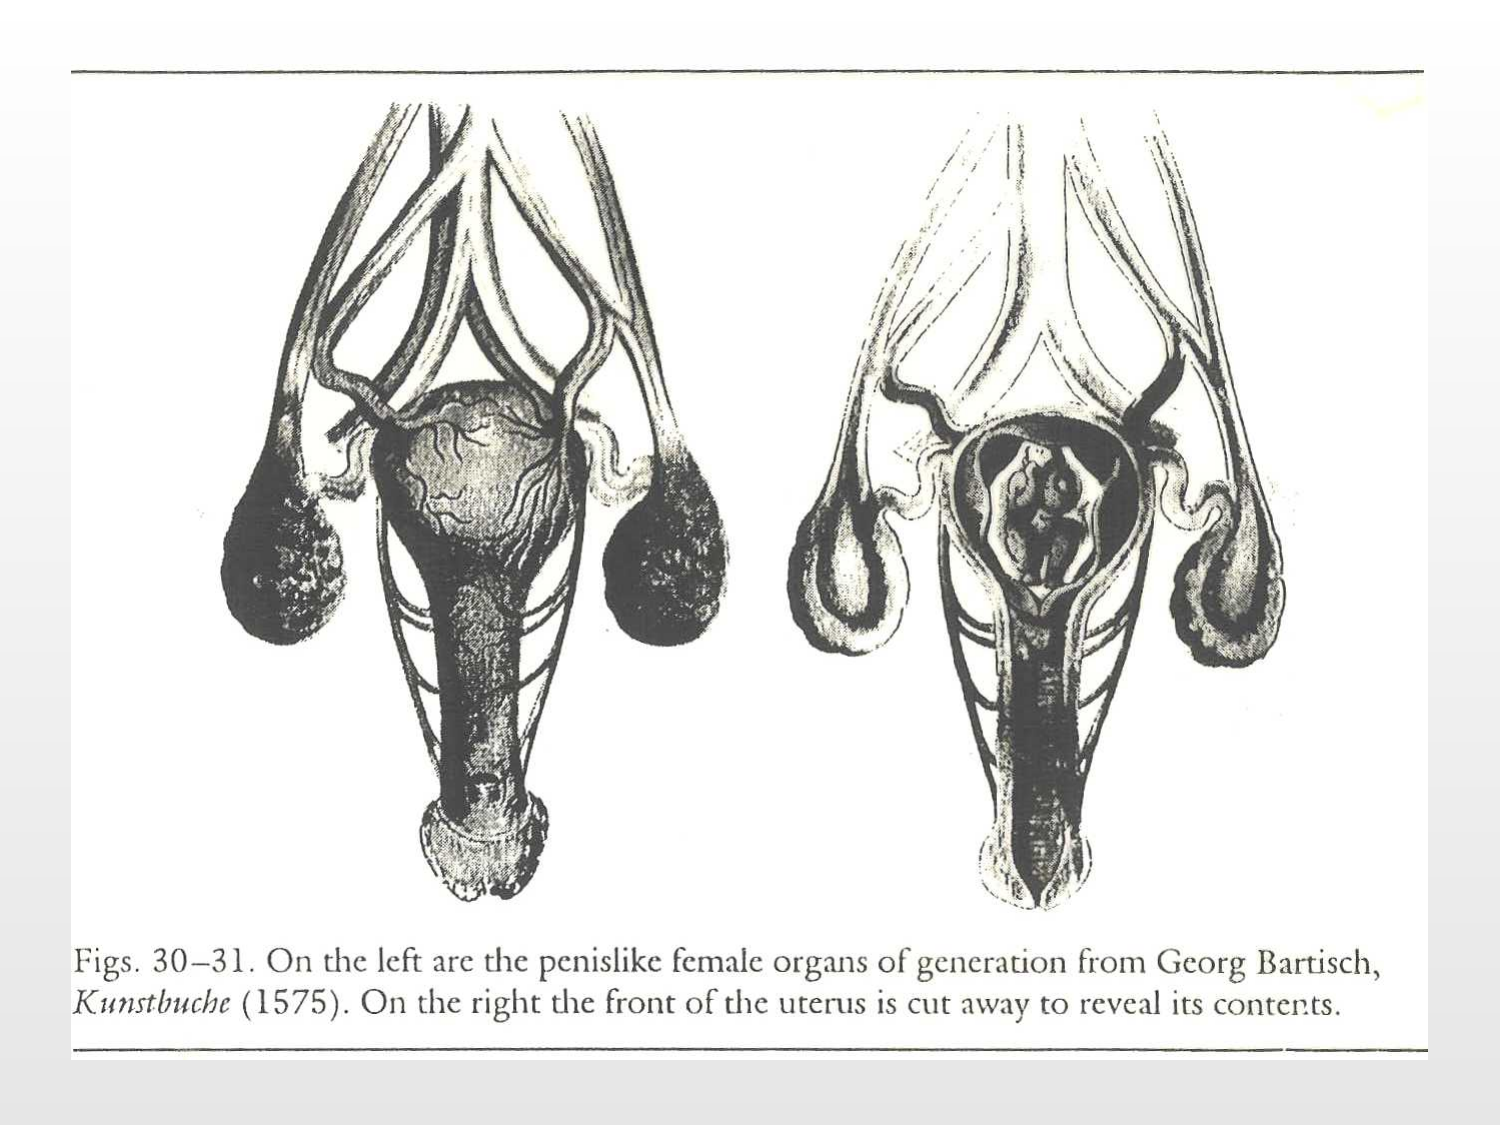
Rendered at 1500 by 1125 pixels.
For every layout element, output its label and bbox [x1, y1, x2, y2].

picture [71, 64, 1428, 1060]
